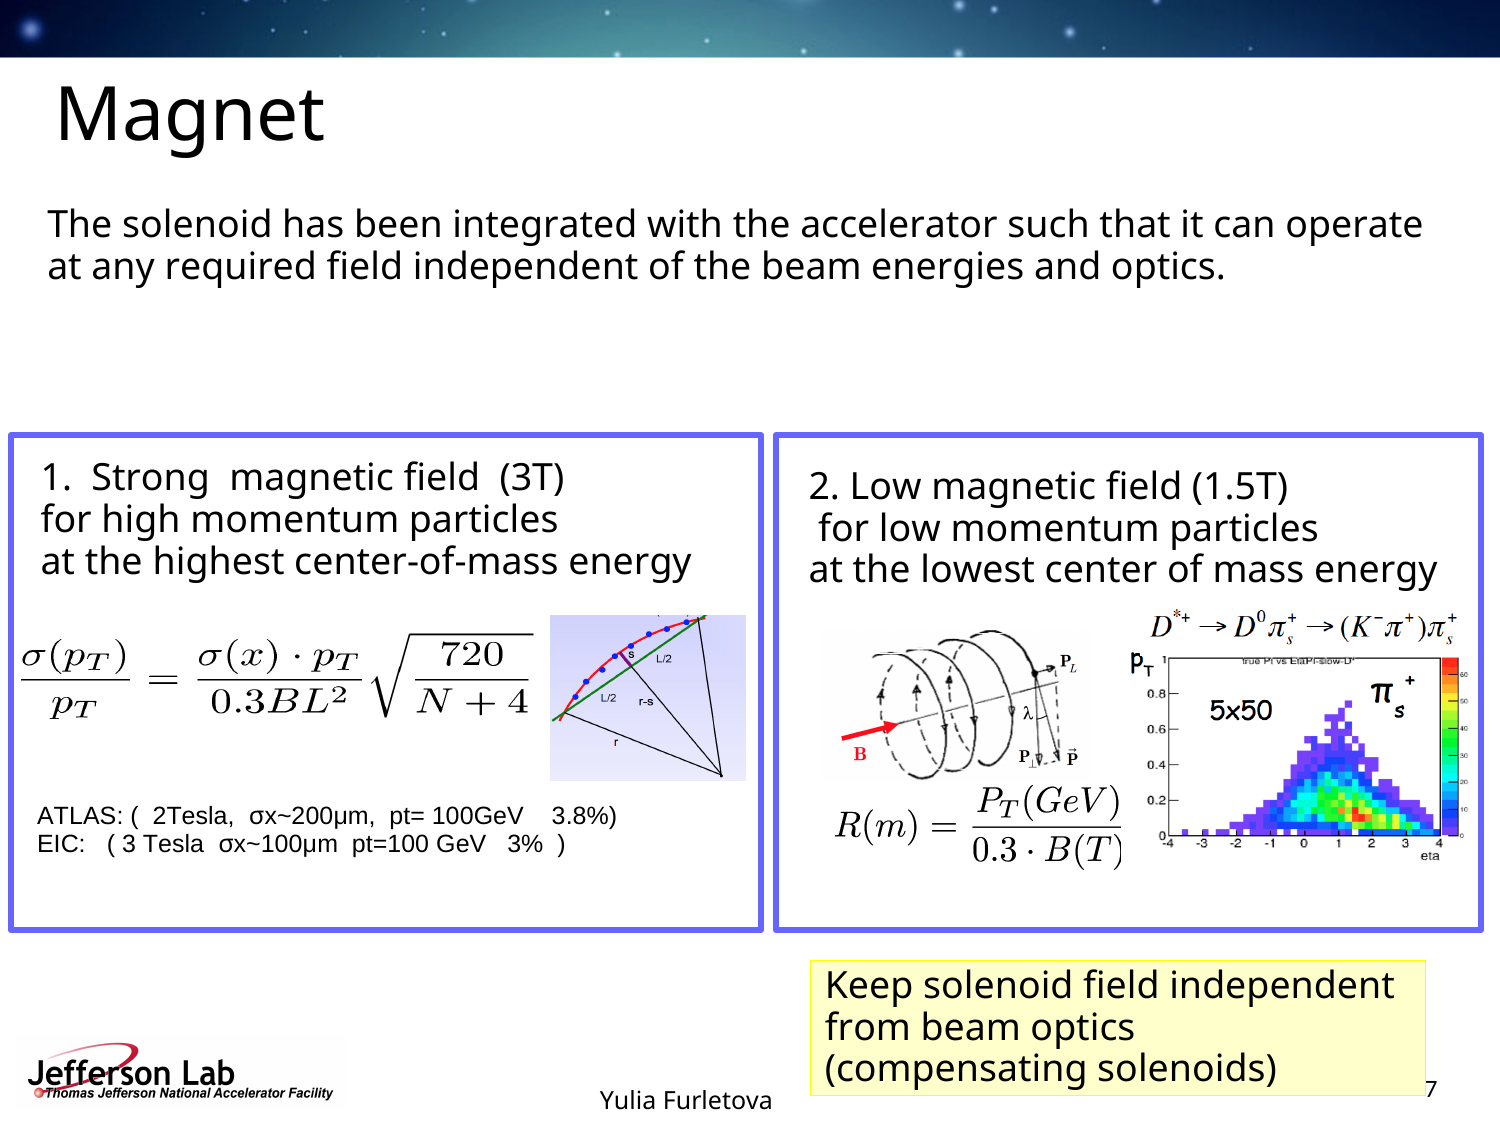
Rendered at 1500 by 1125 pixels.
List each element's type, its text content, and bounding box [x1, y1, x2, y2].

text_box Keep solenoid field independent from beam optics (compensating solenoids) [810, 960, 1426, 1096]
text_box 1. Strong magnetic field (3T) for high momentum particles at the highest center-of-mass energy [25, 450, 746, 591]
text_box Yulia Furletova [585, 1080, 789, 1123]
text_box 2. Low magnetic field (1.5T) for low momentum particles at the lowest center of mass energy [793, 458, 1475, 641]
text_box ATLAS: ( 2Tesla, σx~200μm, pt= 100GeV 3.8%) EIC: ( 3 Tesla σx~100μm pt=100 GeV 3% ) [22, 795, 731, 866]
text_box Magnet [39, 66, 1441, 165]
picture [0, 0, 1500, 1125]
text_box The solenoid has been integrated with the accelerator such that it can operate at any required field independent of the beam energies and optics. [32, 197, 1456, 338]
